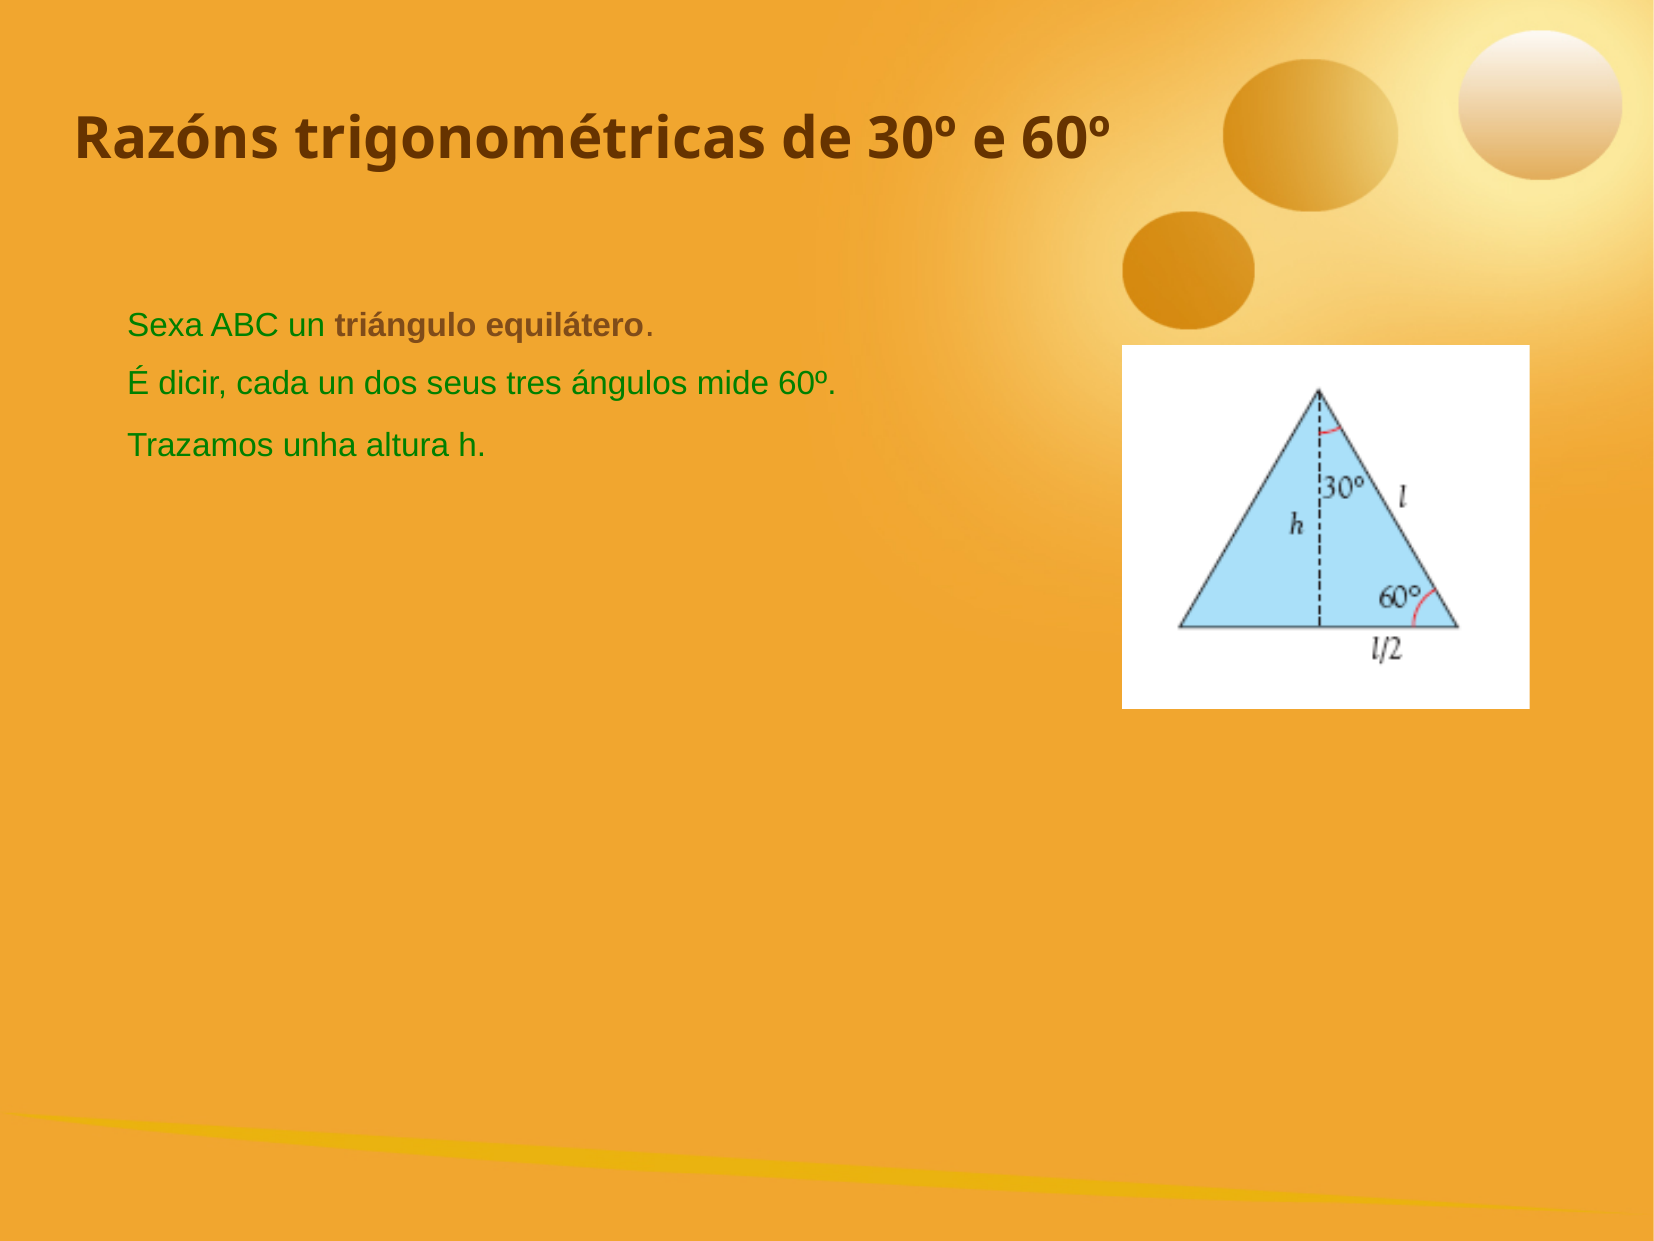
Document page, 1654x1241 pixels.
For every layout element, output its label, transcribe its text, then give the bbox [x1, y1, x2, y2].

text_box É dicir, cada un dos seus tres ángulos mide 60º. [112, 353, 869, 409]
picture [0, 0, 1654, 1241]
text_box Sexa ABC un triángulo equilátero. [112, 290, 775, 352]
text_box Razóns trigonométricas de 30º e 60º [59, 88, 1388, 185]
text_box Trazamos unha altura h. [112, 415, 763, 472]
